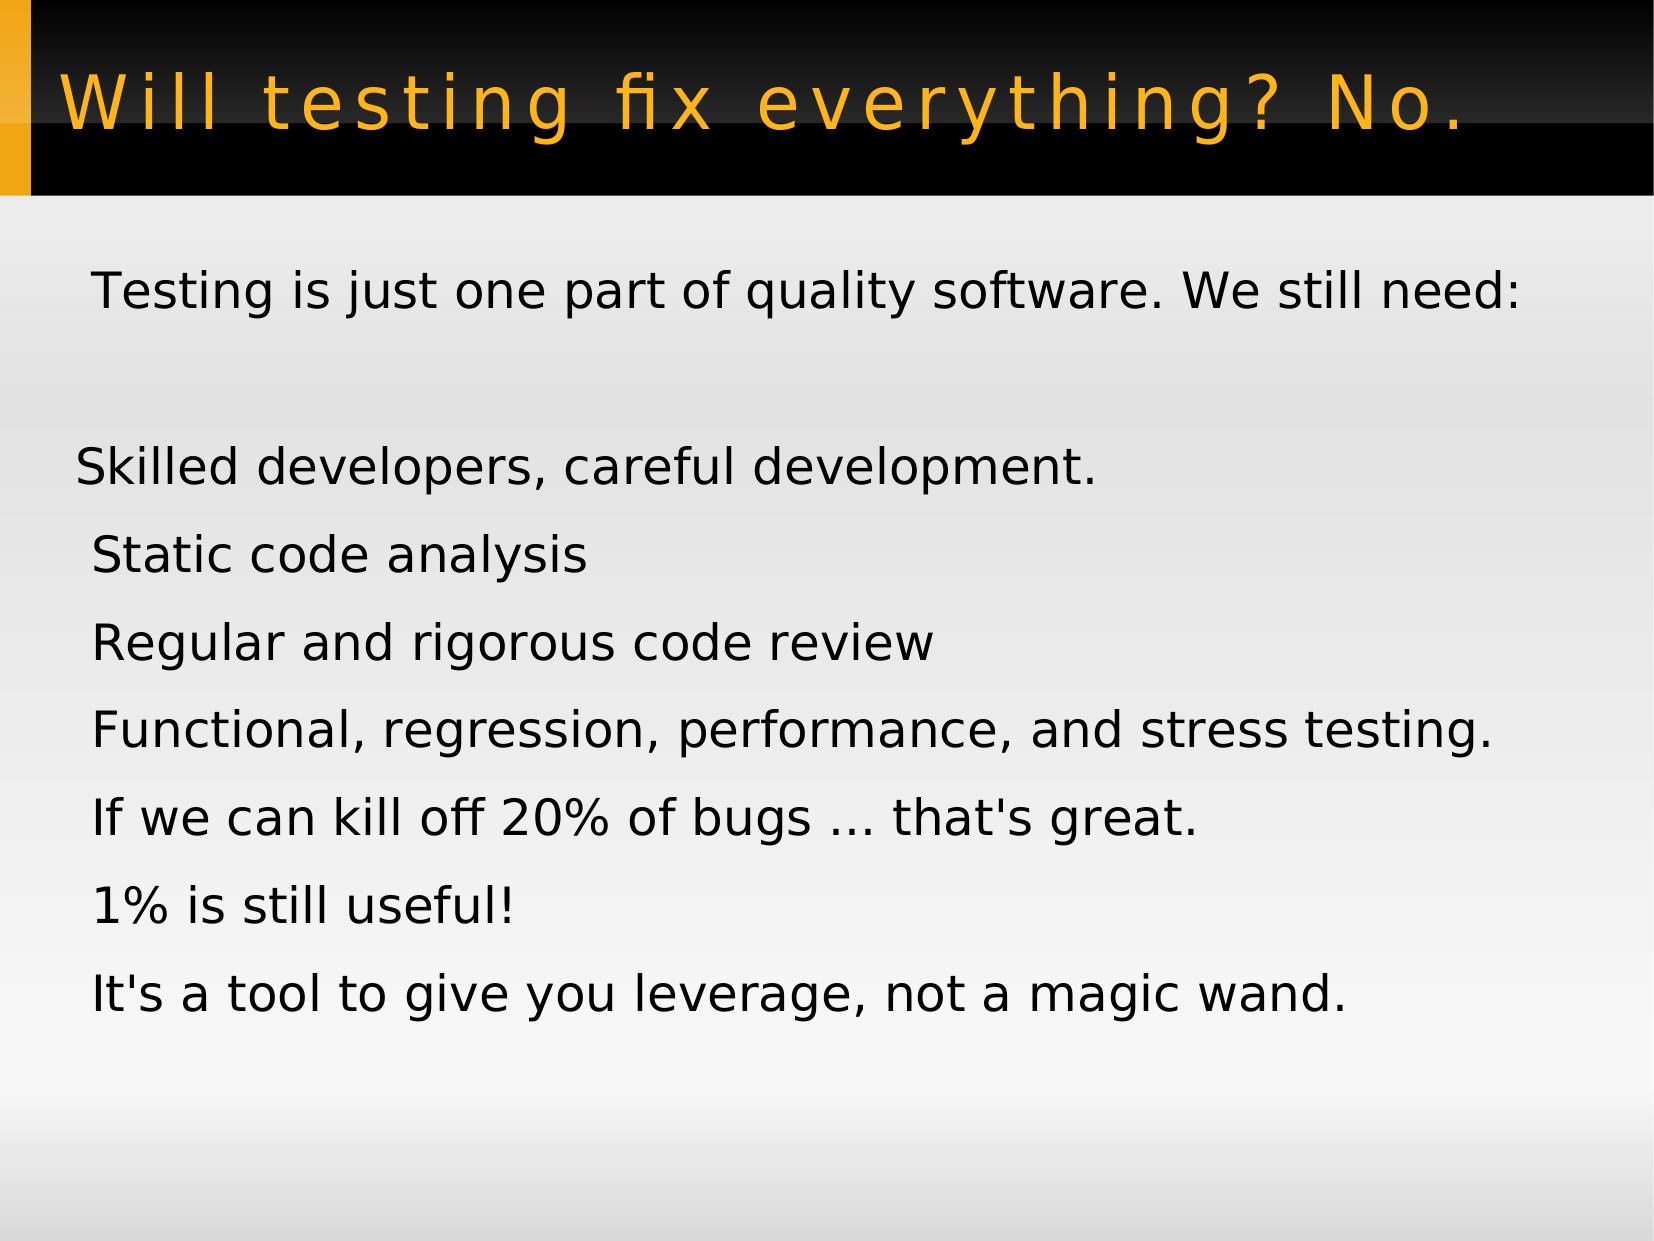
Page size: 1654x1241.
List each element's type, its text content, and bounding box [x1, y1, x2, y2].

list Testing is just one part of quality software. We still need: Skilled developers, careful development. Static code analysis Regular and rigorous code review Functional, regression, performance, and stress testing. If we can kill off 20% of bugs ... that's great. 1% is still useful! It's a tool to give you leverage, not a magic wand. [75, 262, 1564, 1023]
title Will testing fix everything? No. [59, 29, 1654, 178]
picture [0, 0, 1654, 1241]
